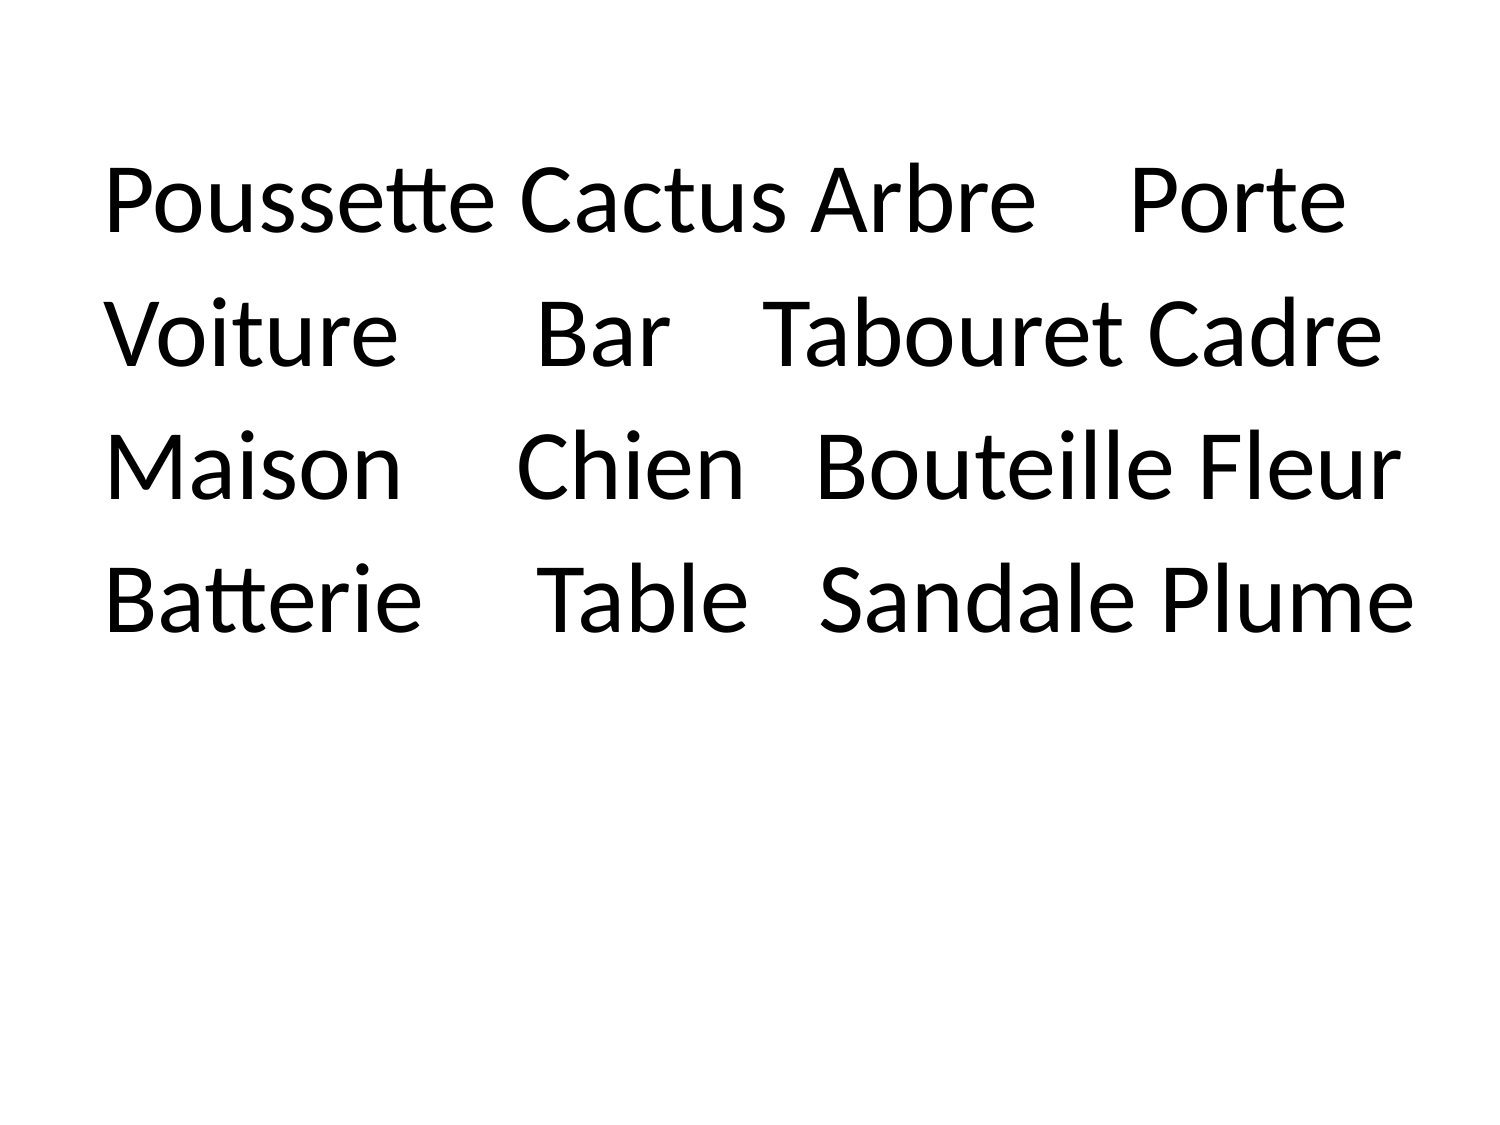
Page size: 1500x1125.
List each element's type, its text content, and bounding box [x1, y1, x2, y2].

title [75, 45, 1425, 233]
list Poussette Cactus Arbre Porte Voiture Bar Tabouret Cadre Maison Chien Bouteille Fleur Batterie Table Sandale Plume [88, 125, 1439, 868]
